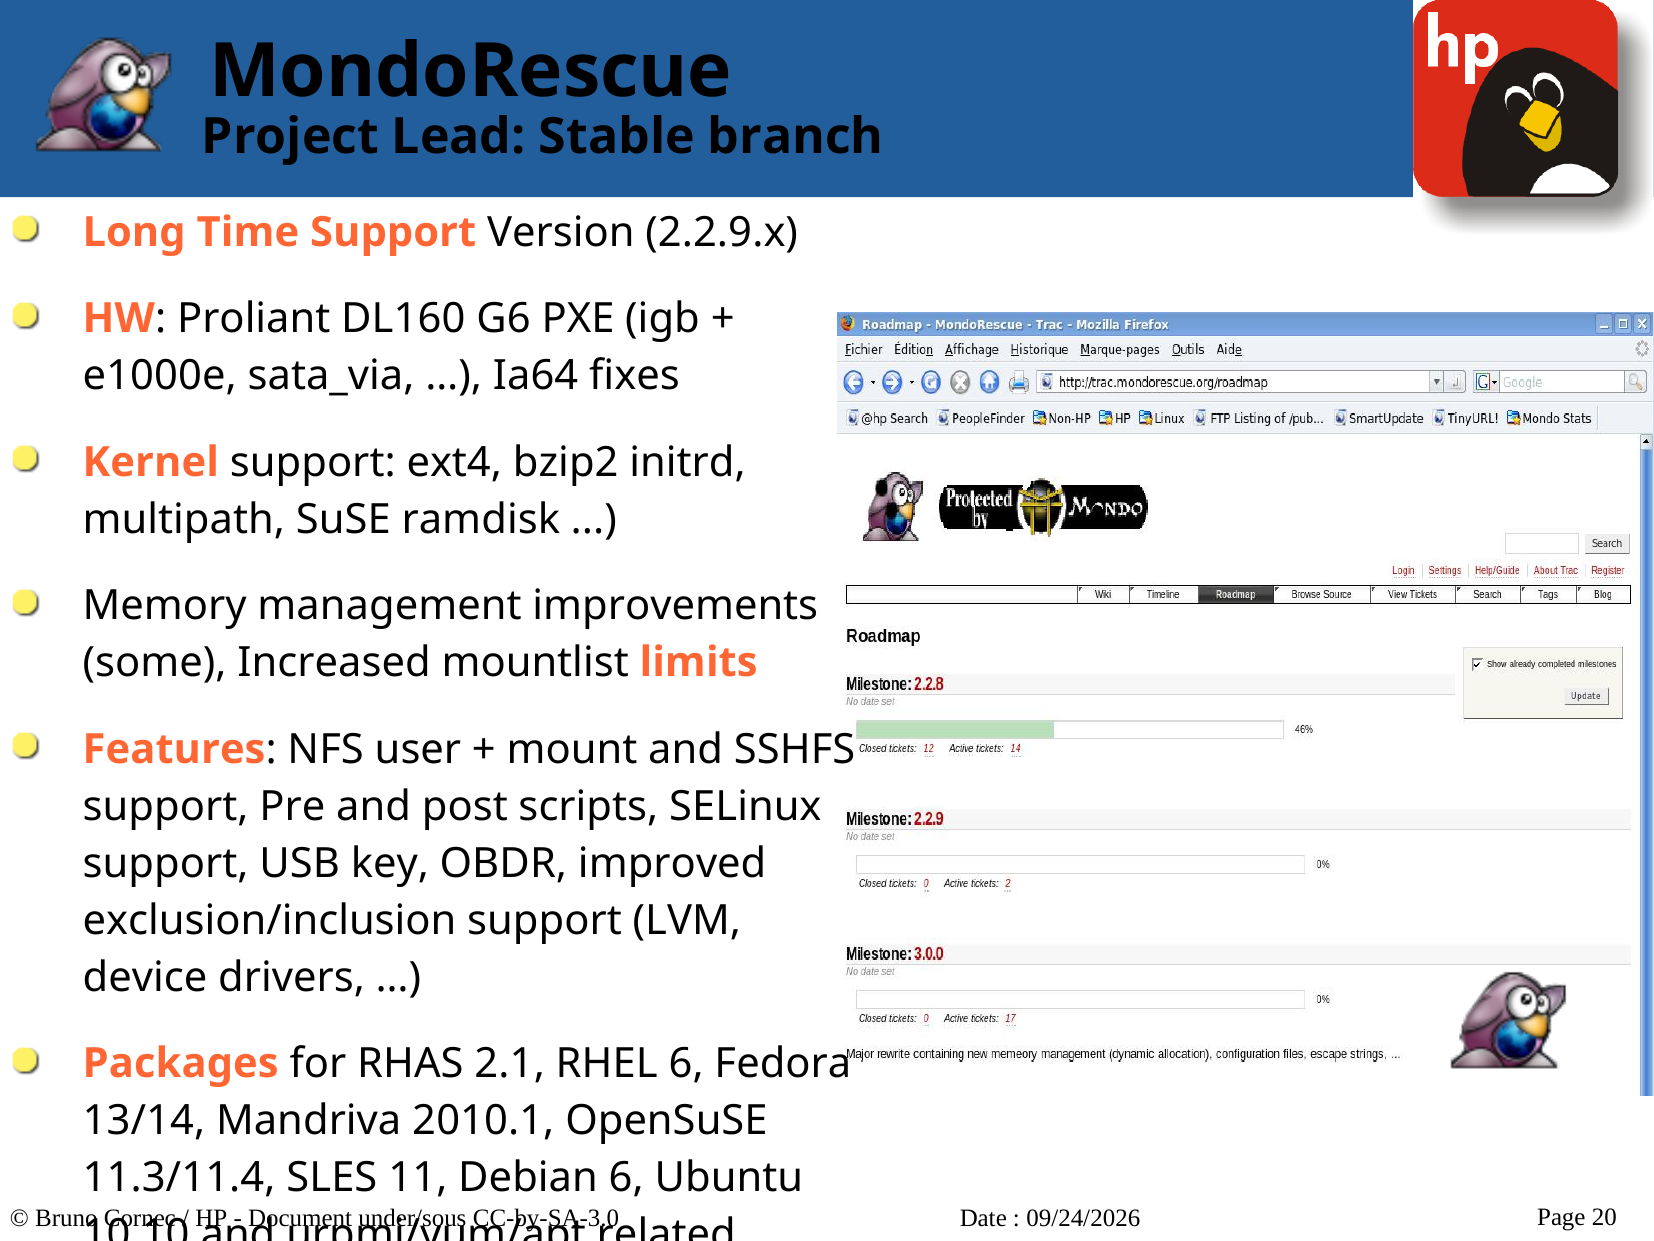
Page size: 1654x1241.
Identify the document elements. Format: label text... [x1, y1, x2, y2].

picture [0, 0, 211, 199]
picture [859, 312, 1654, 1109]
list Long Time Support Version (2.2.9.x) HW: Proliant DL160 G6 PXE (igb + e1000e, sata_via, …), Ia64 fixes Kernel support: ext4, bzip2 initrd, multipath, SuSE ramdisk ...) Memory management improvements (some), Increased mountlist limits Features: NFS user + mount and SSHFS support, Pre and post scripts, SELinux support, USB key, OBDR, improved exclusion/inclusion support (LVM, device drivers, …) Packages for RHAS 2.1, RHEL 6, Fedora 13/14, Mandriva 2010.1, OpenSuSE 11.3/11.4, SLES 11, Debian 6, Ubuntu 10.10 and urpmi/yum/apt related support. Signed pkgs. [0, 201, 859, 1179]
picture [1413, 0, 1654, 235]
title Project Lead: Stable branch [201, 32, 1191, 241]
